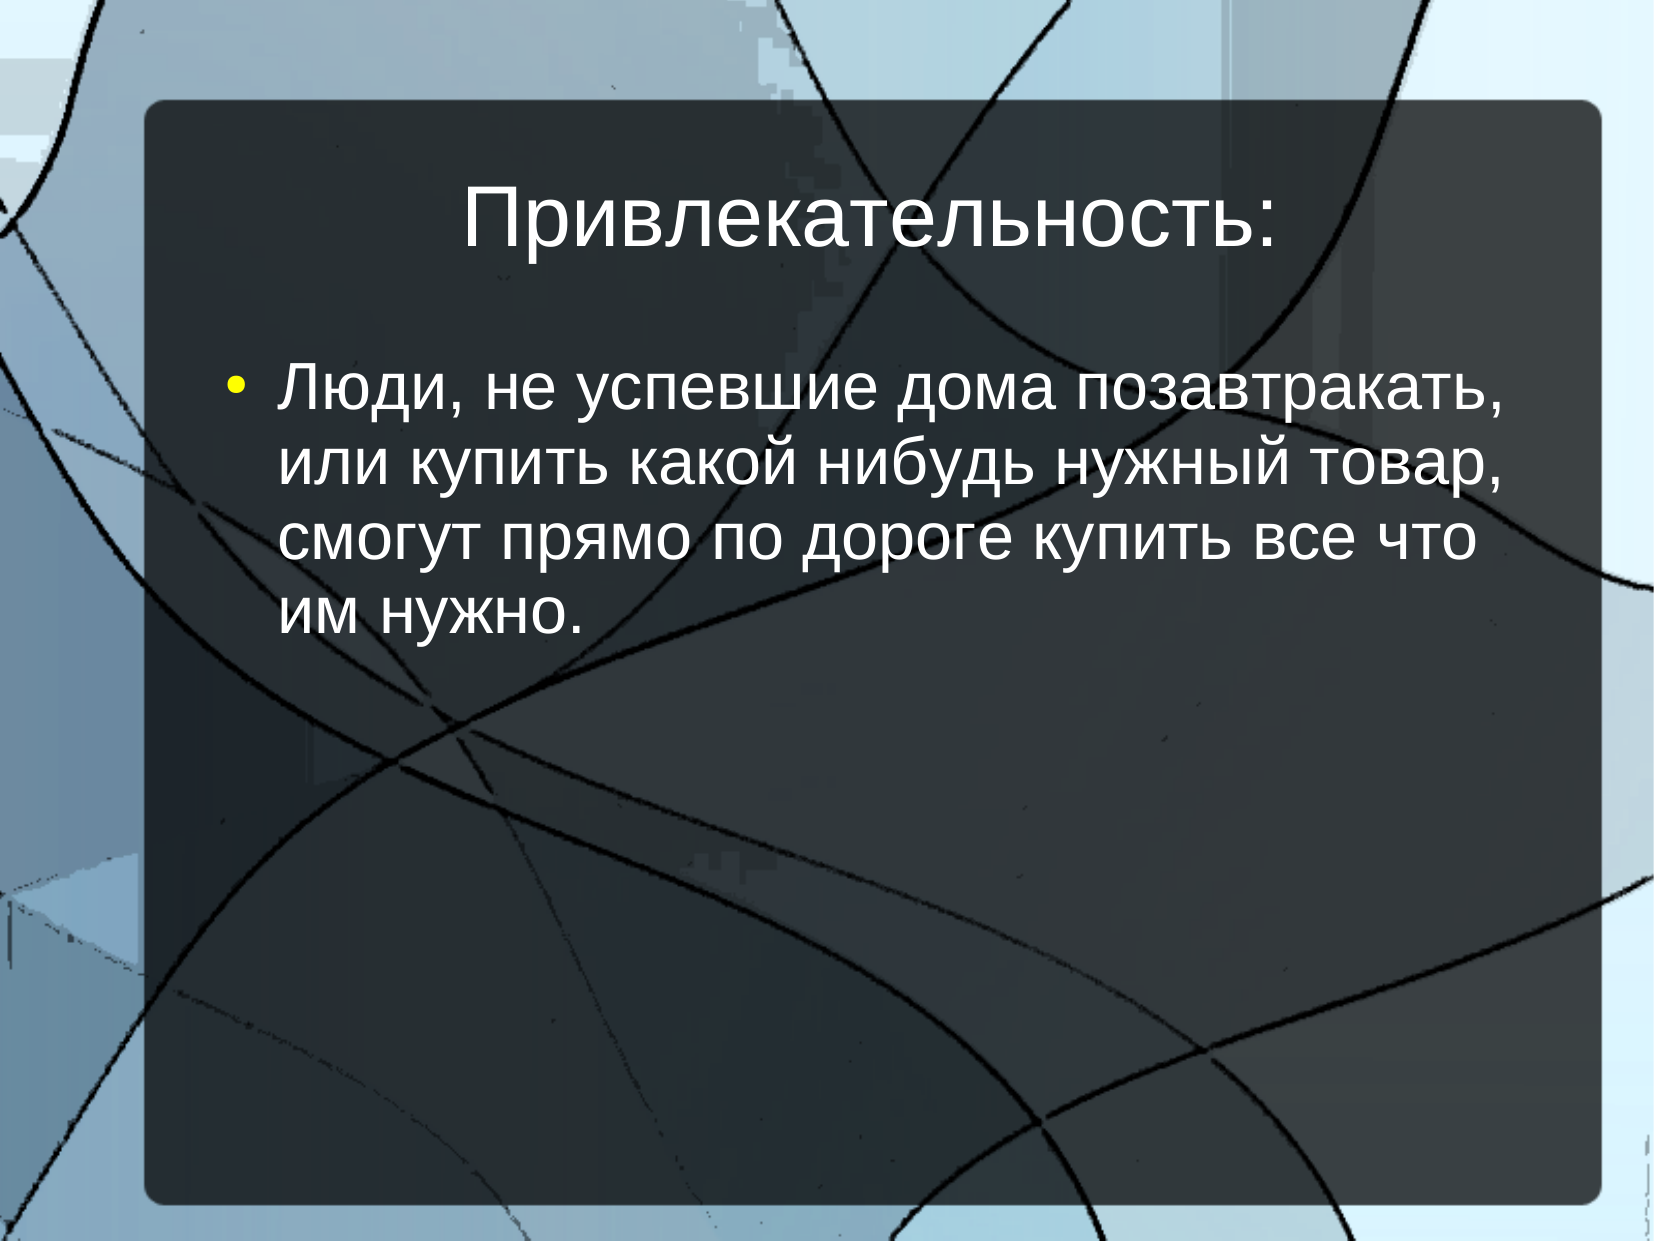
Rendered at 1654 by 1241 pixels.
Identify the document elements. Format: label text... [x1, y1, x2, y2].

title Привлекательность: [159, 108, 1583, 325]
list Люди, не успевшие дома позавтракать, или купить какой нибудь нужный товар, смогут прямо по дороге купить все что им нужно. [206, 349, 1571, 1241]
picture [0, 0, 1654, 1241]
